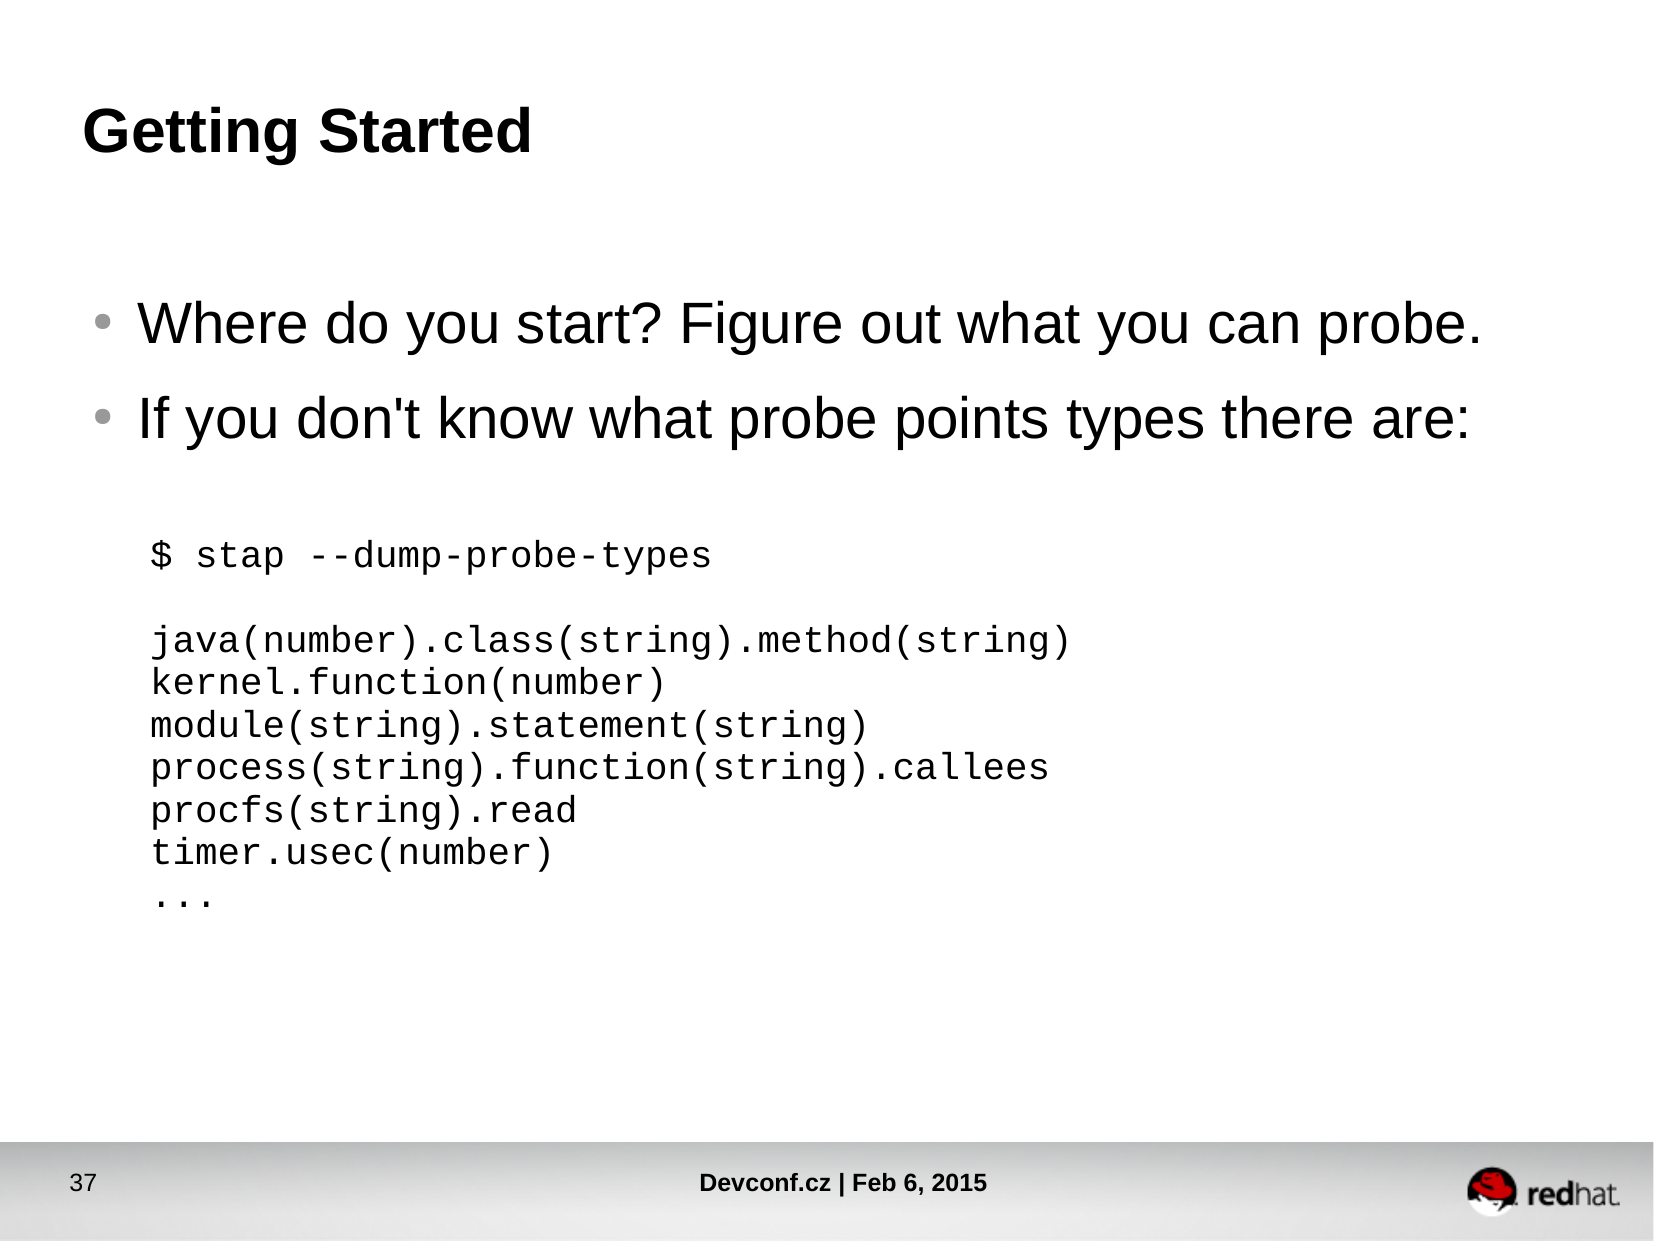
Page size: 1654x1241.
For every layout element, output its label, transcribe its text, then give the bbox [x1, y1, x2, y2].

text_box $ stap --dump-probe-types java(number).class(string).method(string) kernel.function(number) module(string).statement(string) process(string).function(string).callees procfs(string).read timer.usec(number) ... [135, 528, 1229, 969]
list Where do you start? Figure out what you can probe. If you don't know what probe points types there are: [77, 290, 1566, 996]
title Getting Started [82, 37, 1571, 226]
picture [0, 1142, 1654, 1241]
